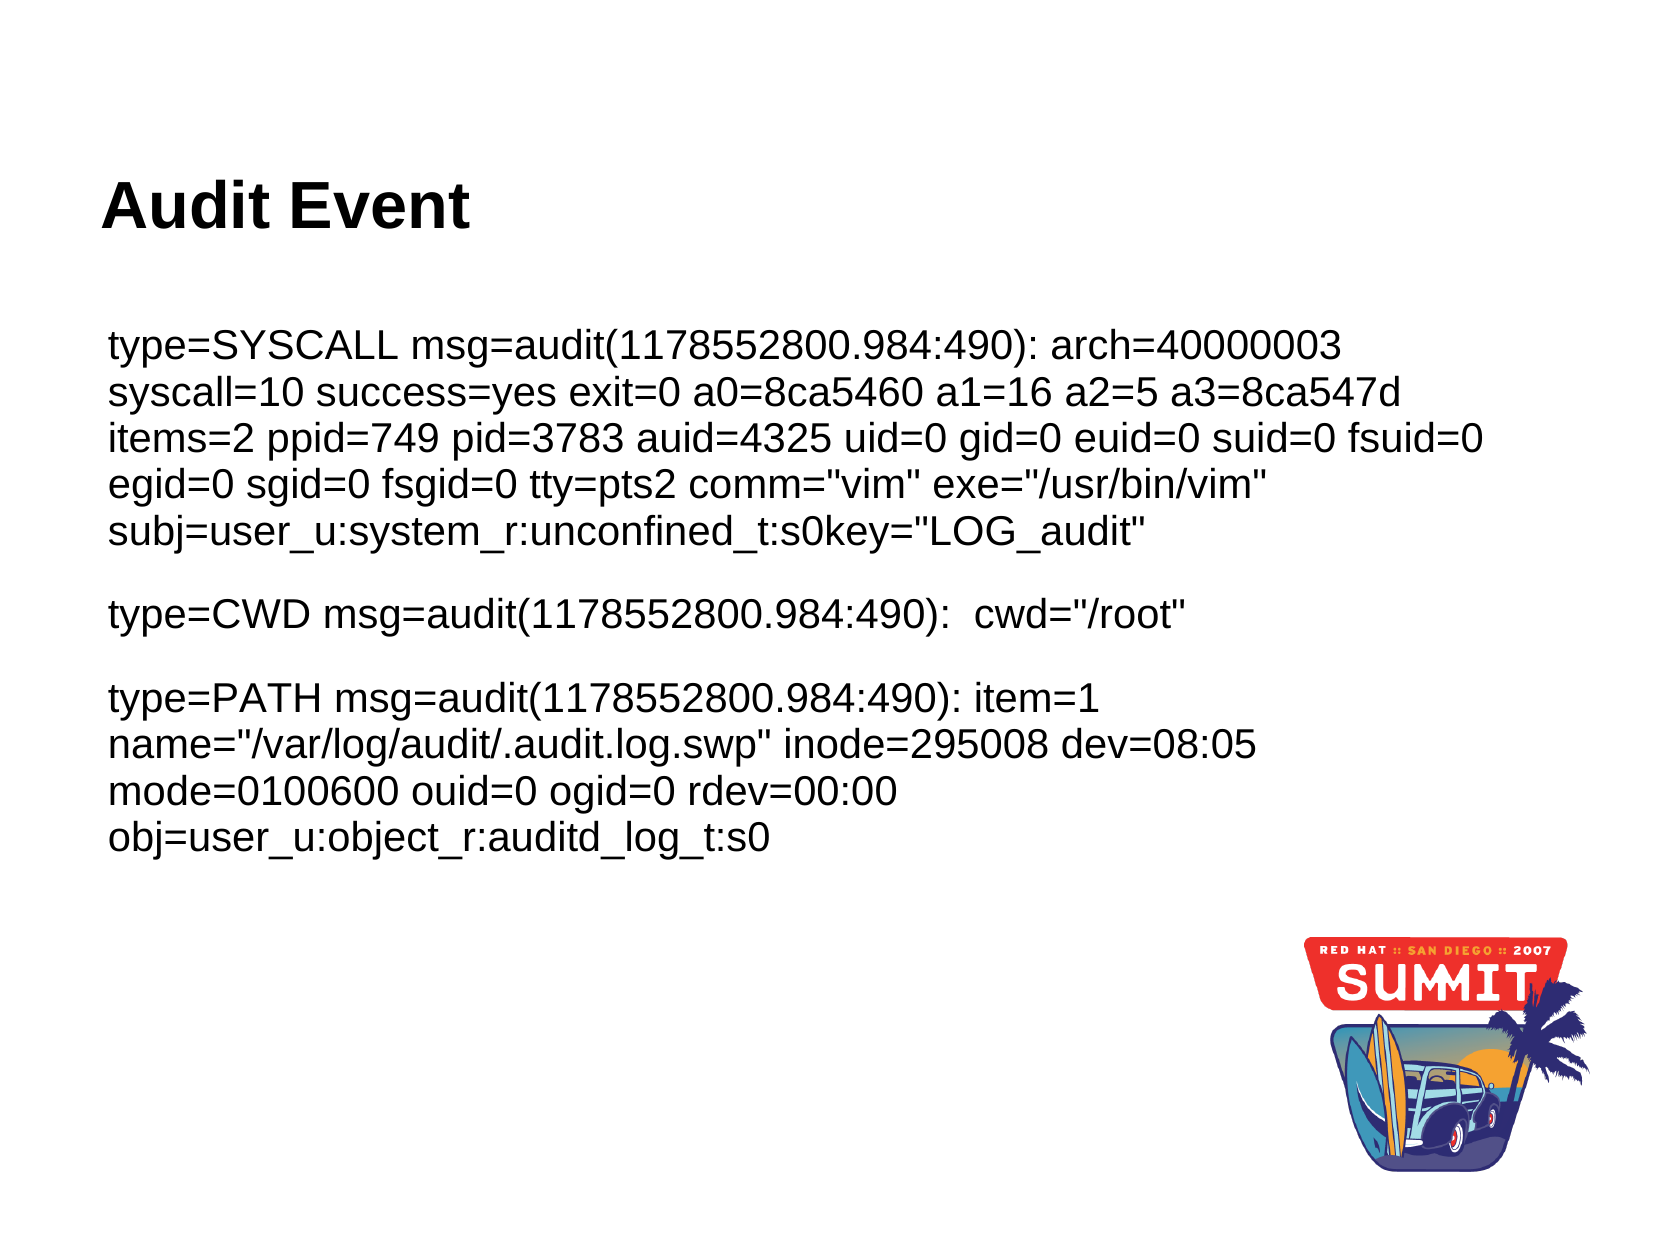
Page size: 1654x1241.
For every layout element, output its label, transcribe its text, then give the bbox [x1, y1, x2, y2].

picture [1304, 937, 1590, 1172]
text_box type=SYSCALL msg=audit(1178552800.984:490): arch=40000003 syscall=10 success=yes exit=0 a0=8ca5460 a1=16 a2=5 a3=8ca547d items=2 ppid=749 pid=3783 auid=4325 uid=0 gid=0 euid=0 suid=0 fsuid=0 egid=0 sgid=0 fsgid=0 tty=pts2 comm="vim" exe="/usr/bin/vim" subj=user_u:system_r:unconfined_t:s0key="LOG_audit" type=CWD msg=audit(1178552800.984:490): cwd="/root" type=PATH msg=audit(1178552800.984:490): item=1 name="/var/log/audit/.audit.log.swp" inode=295008 dev=08:05 mode=0100600 ouid=0 ogid=0 rdev=00:00 obj=user_u:object_r:auditd_log_t:s0 [107, 321, 1512, 1041]
title Audit Event [100, 150, 1506, 261]
